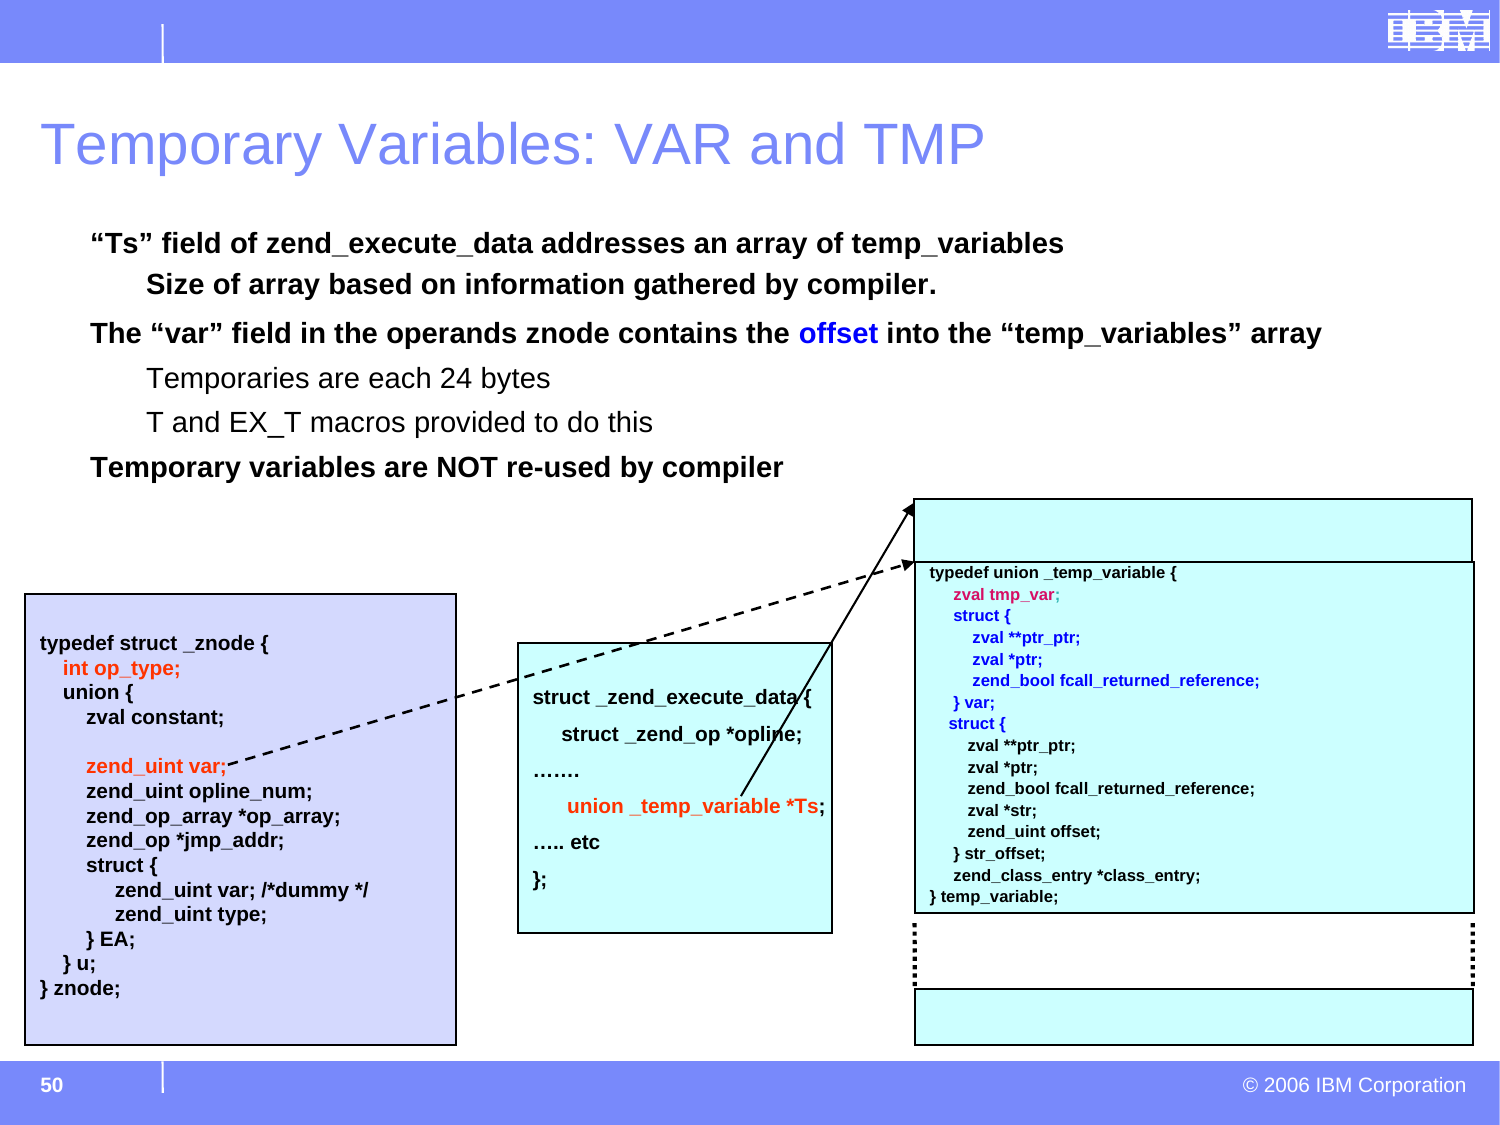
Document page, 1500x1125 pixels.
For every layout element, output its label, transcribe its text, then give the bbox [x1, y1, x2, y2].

title Temporary Variables: VAR and TMP [25, 82, 1449, 184]
text_box typedef struct _znode { int op_type; union { zval constant; zend_uint var; zend_uint opline_num; zend_op_array *op_array; zend_op *jmp_addr; struct { zend_uint var; /*dummy */ zend_uint type; } EA; } u; } znode; [25, 594, 456, 1045]
text_box [914, 989, 1473, 1045]
list “Ts” field of zend_execute_data addresses an array of temp_variables Size of array based on information gathered by compiler. The “var” field in the operands znode contains the offset into the “temp_variables” array Temporaries are each 24 bytes T and EX_T macros provided to do this Temporary variables are NOT re-used by compiler [75, 224, 1378, 601]
text_box struct _zend_execute_data { struct _zend_op *opline; ……. union _temp_variable *Ts; ….. etc }; [517, 643, 833, 934]
text_box [1378, 498, 1473, 562]
text_box typedef union _temp_variable { zval tmp_var; struct { zval **ptr_ptr; zval *ptr; zend_bool fcall_returned_reference; } var; struct { zval **ptr_ptr; zval *ptr; zend_bool fcall_returned_reference; zval *str; zend_uint offset; } str_offset; zend_class_entry *class_entry; } temp_variable; [914, 561, 1474, 913]
